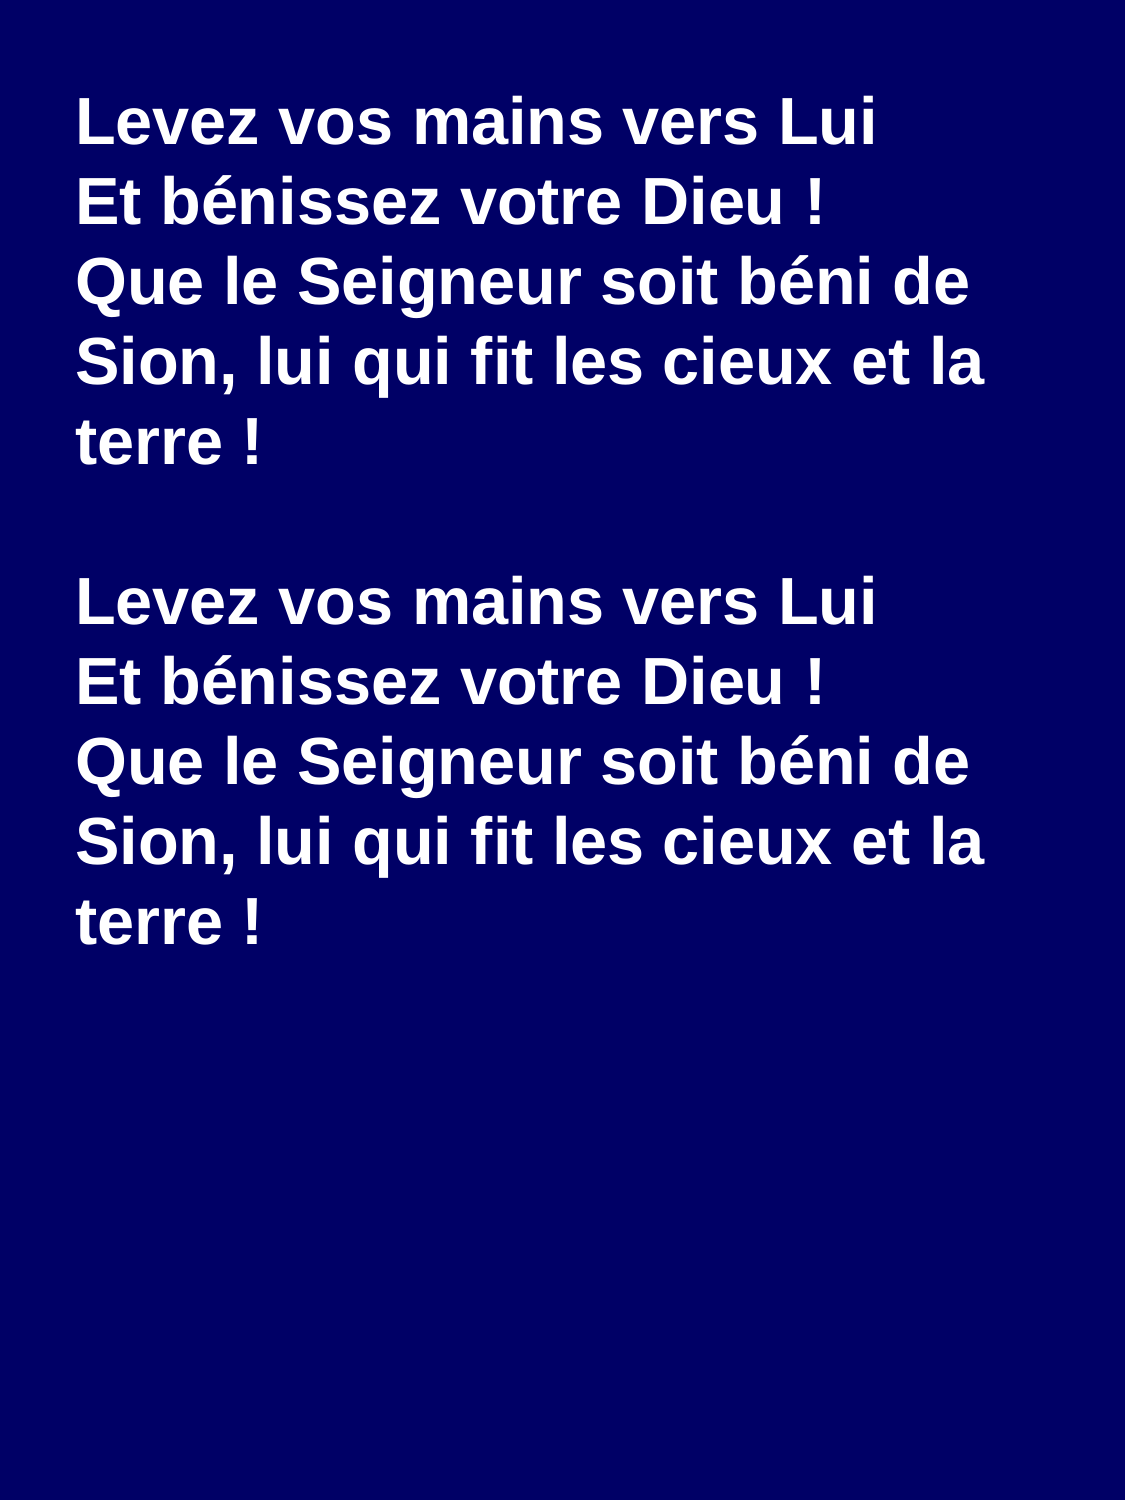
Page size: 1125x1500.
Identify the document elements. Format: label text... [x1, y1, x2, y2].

text_box Levez vos mains vers Lui Et bénissez votre Dieu ! Que le Seigneur soit béni de Sion, lui qui fit les cieux et la terre ! Levez vos mains vers Lui Et bénissez votre Dieu ! Que le Seigneur soit béni de Sion, lui qui fit les cieux et la terre ! [60, 70, 1125, 1429]
